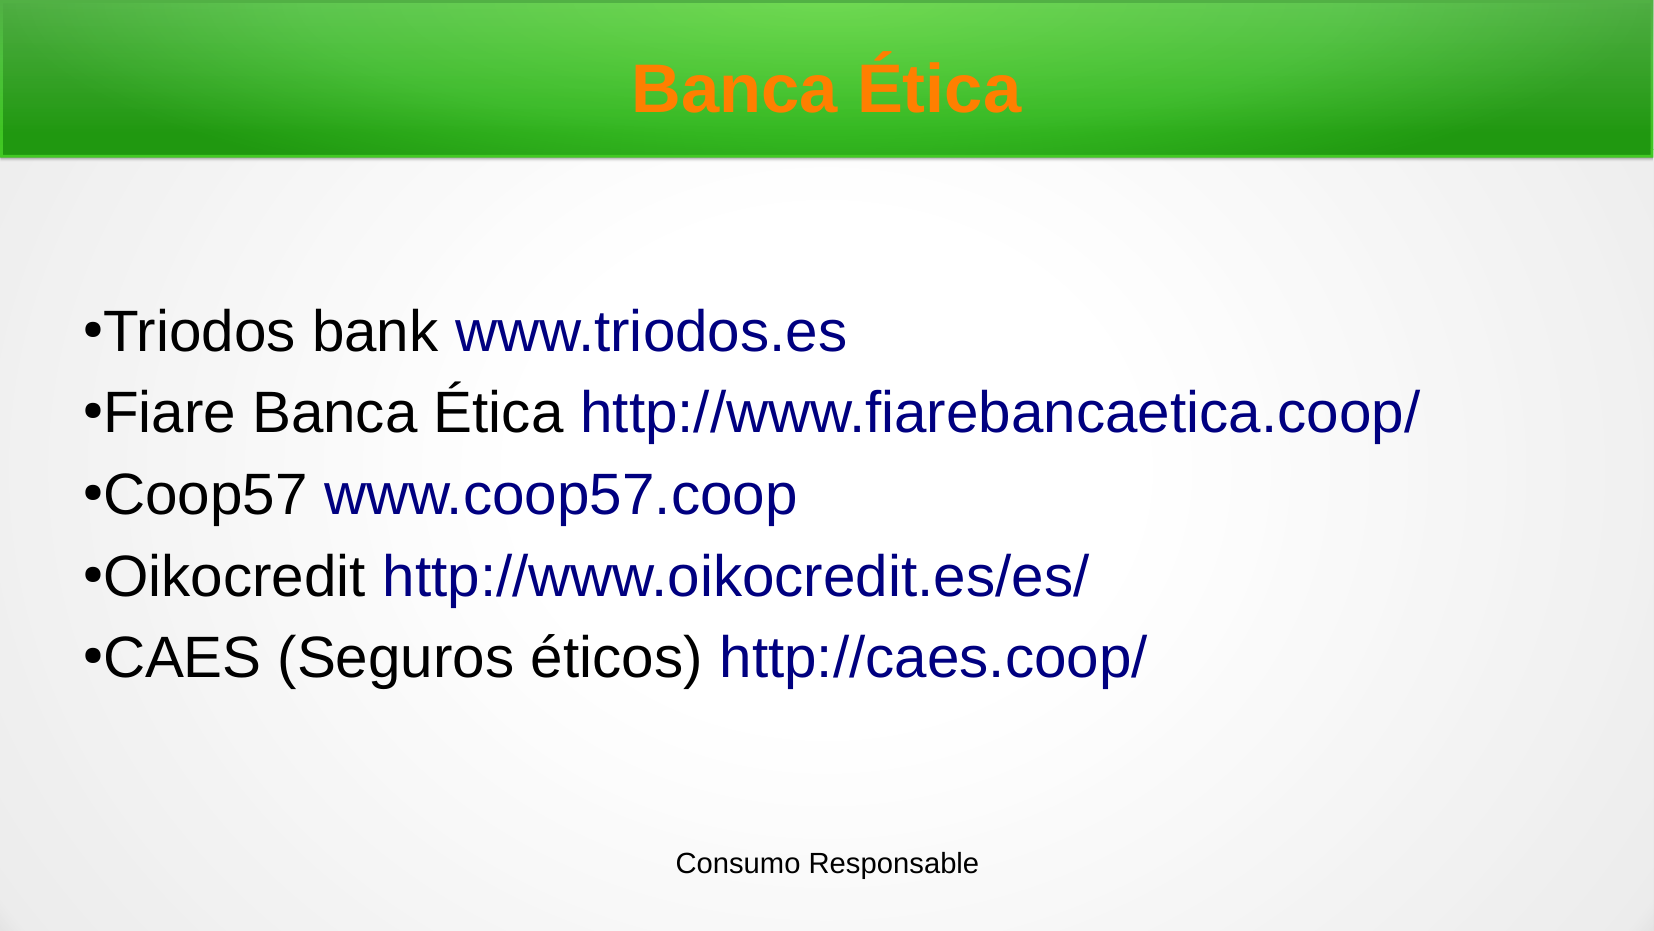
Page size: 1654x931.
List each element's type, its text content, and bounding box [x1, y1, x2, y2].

title Banca Ética [82, 35, 1571, 142]
subtitle Triodos bank www.triodos.es Fiare Banca Ética http://www.fiarebancaetica.coop/ Coop57 www.coop57.coop Oikocredit http://www.oikocredit.es/es/ CAES (Seguros éticos) http://caes.coop/ [82, 224, 1571, 764]
